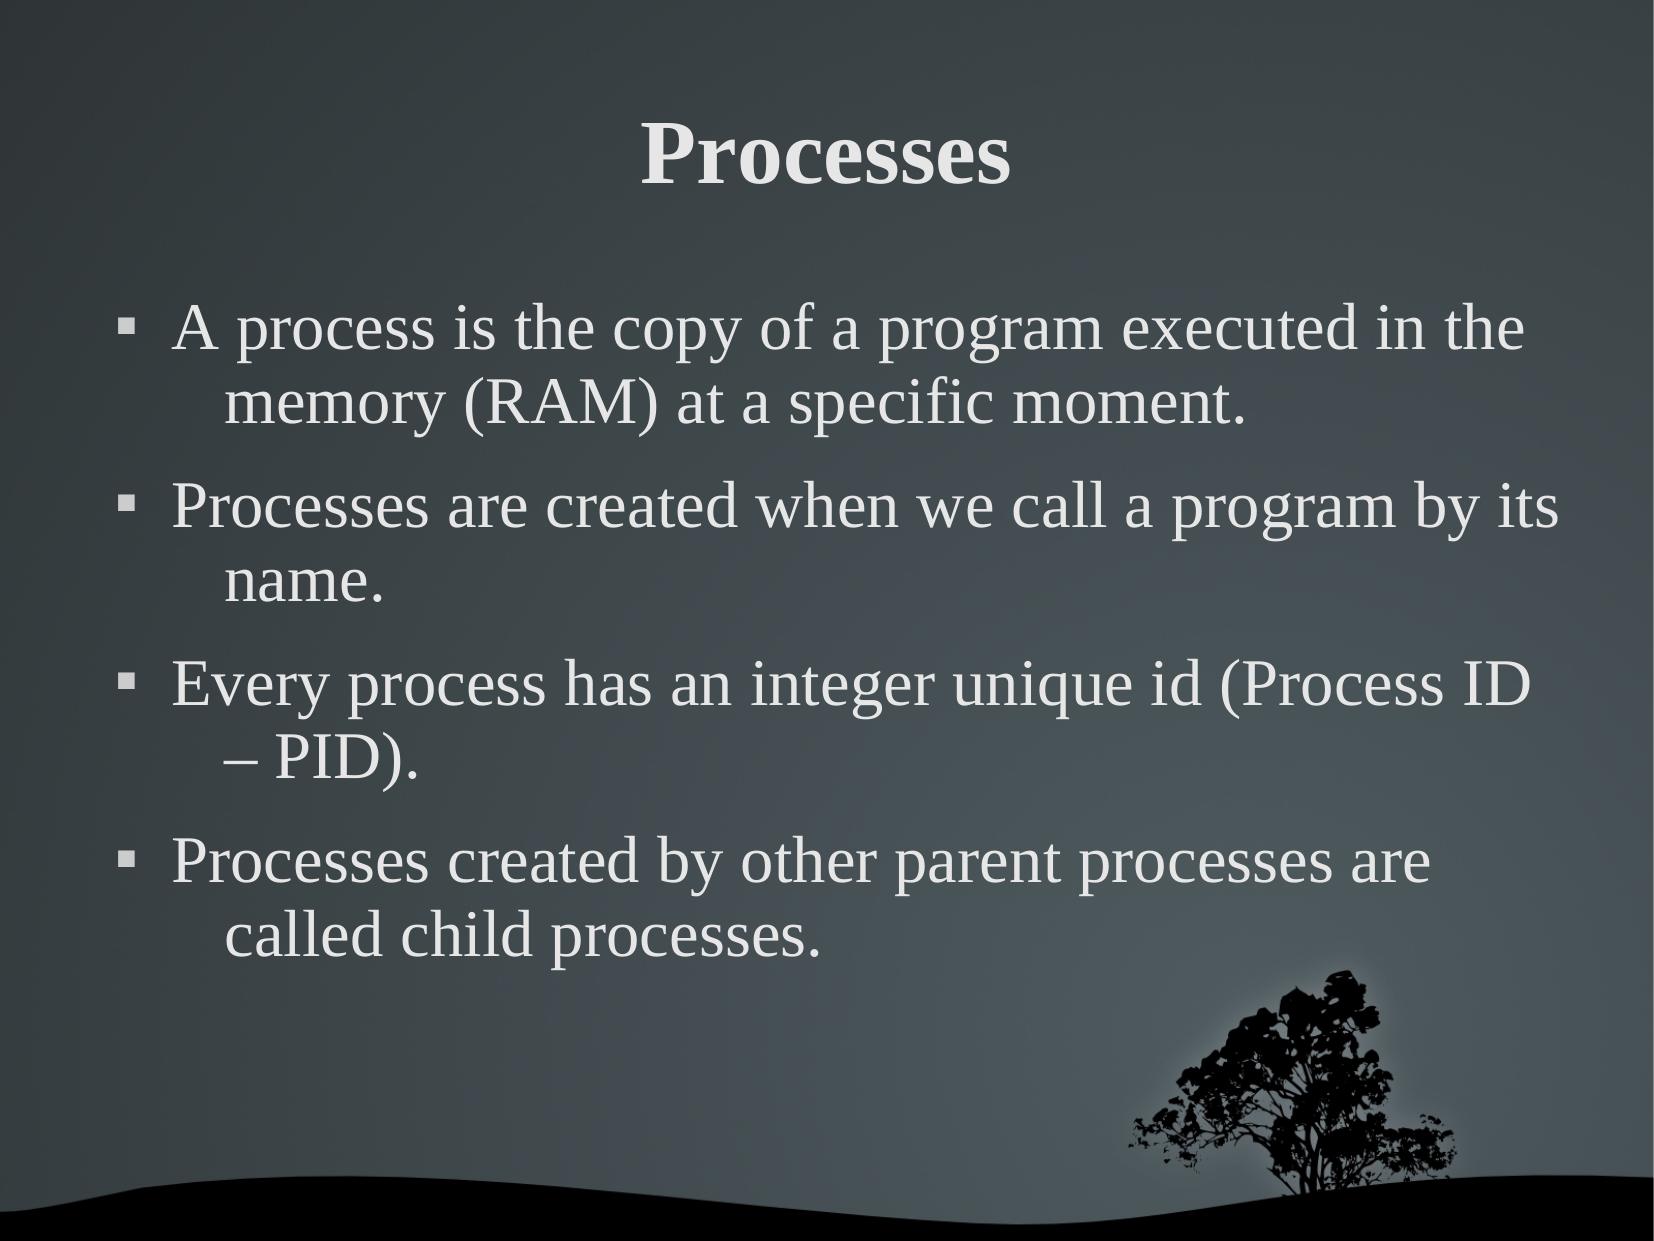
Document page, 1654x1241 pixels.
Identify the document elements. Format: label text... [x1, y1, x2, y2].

title Processes [82, 49, 1571, 257]
picture [0, 0, 1654, 1241]
list A process is the copy of a program executed in the memory (RAM) at a specific moment. Processes are created when we call a program by its name. Every process has an integer unique id (Process ID – PID). Processes created by other parent processes are called child processes. [82, 290, 1571, 1187]
